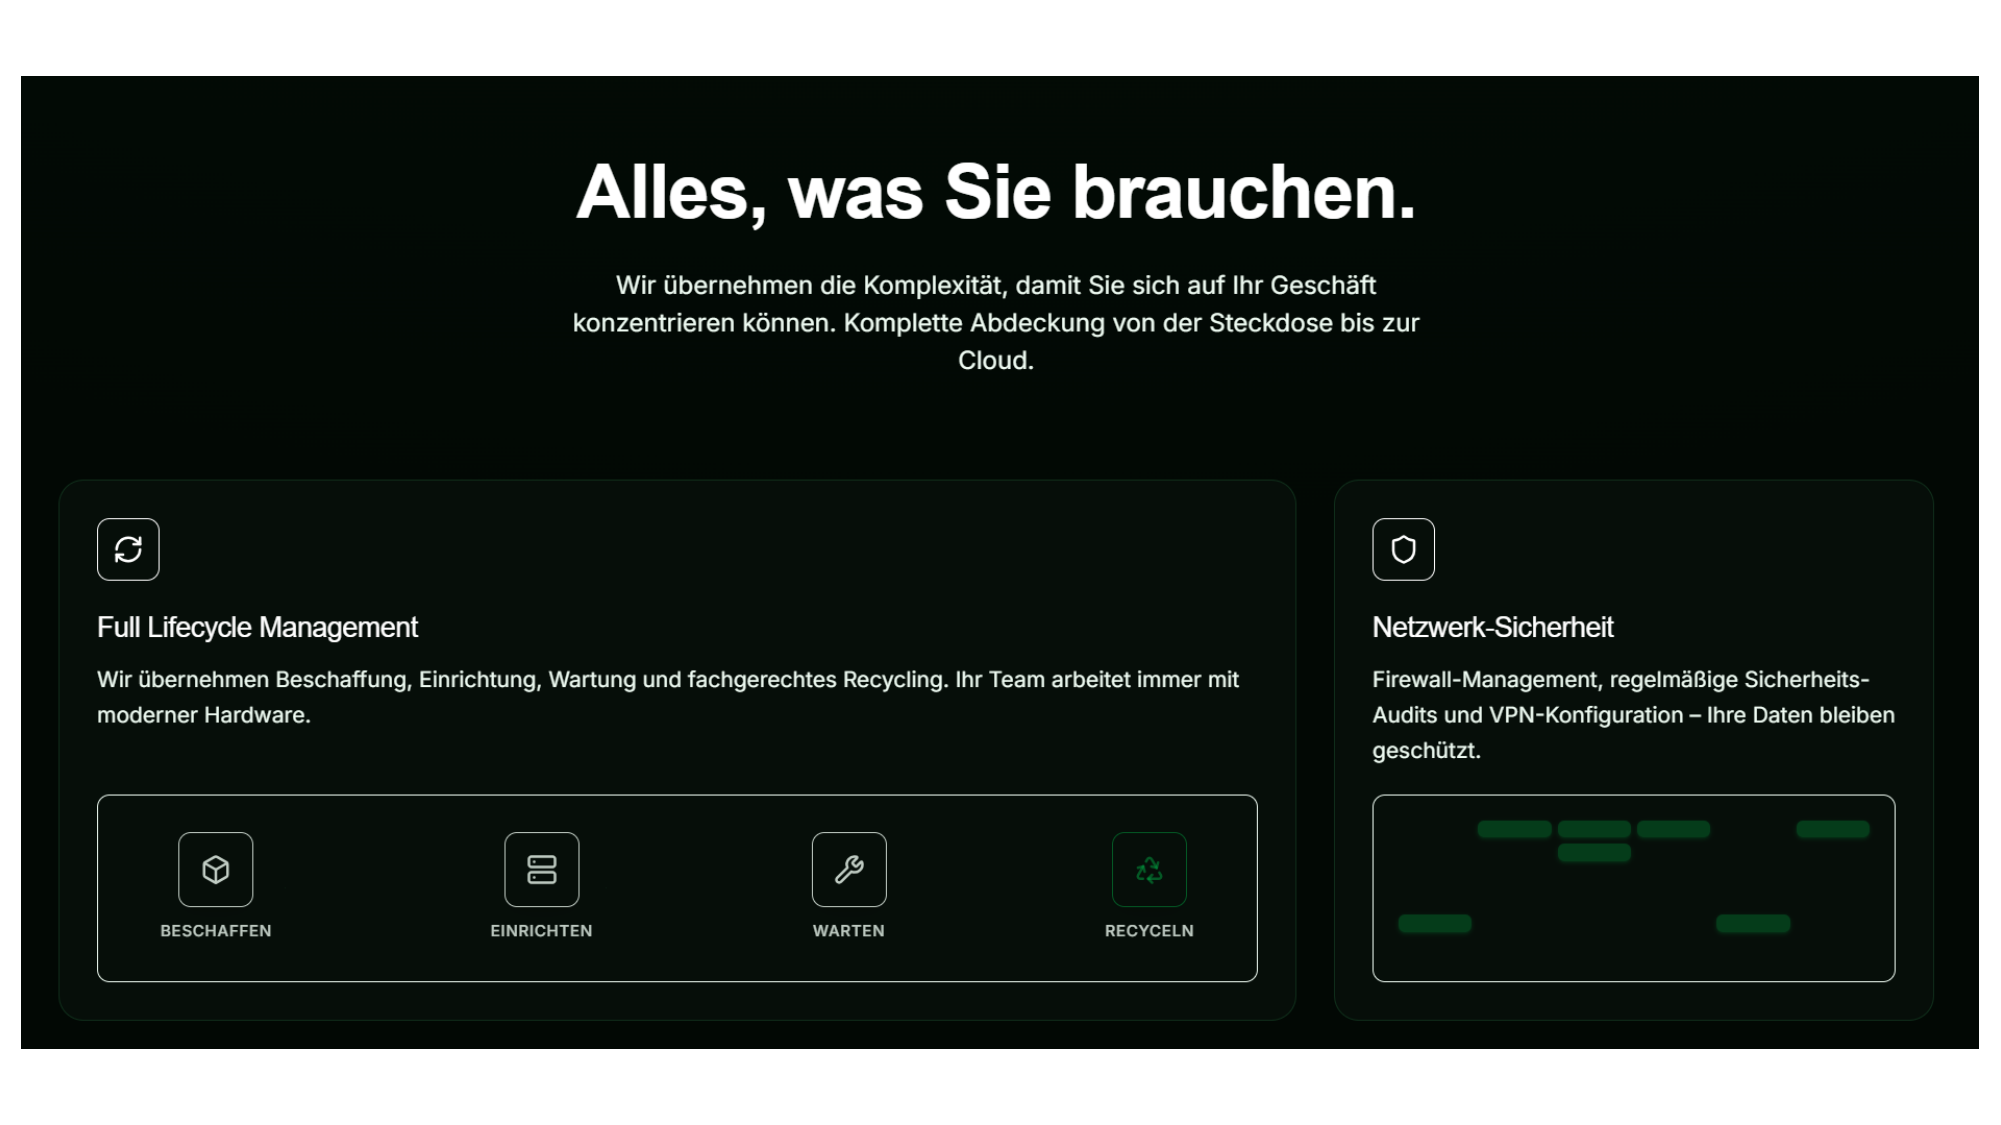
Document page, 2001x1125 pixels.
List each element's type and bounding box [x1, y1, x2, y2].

picture [21, 76, 1979, 1049]
